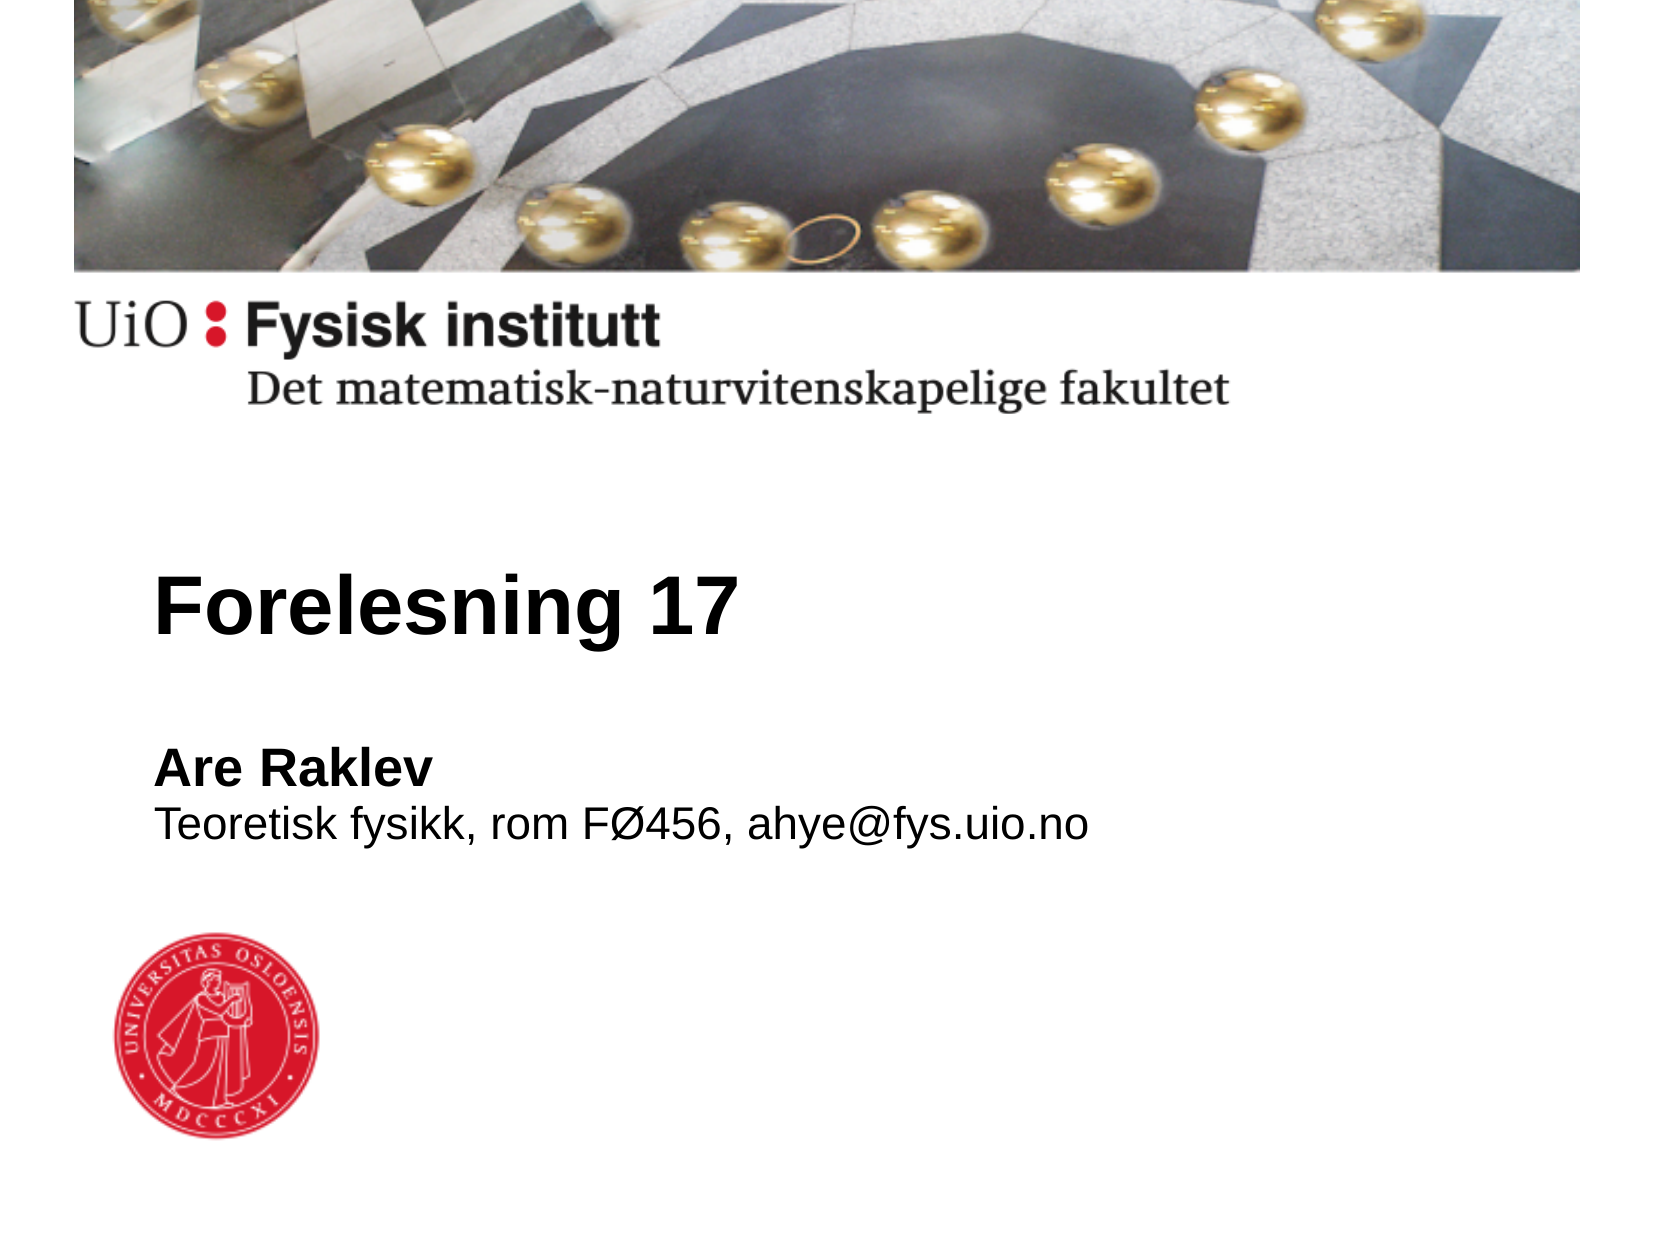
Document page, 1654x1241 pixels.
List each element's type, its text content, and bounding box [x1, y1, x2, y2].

picture [72, 292, 1238, 420]
picture [109, 927, 326, 1147]
picture [74, 0, 1580, 280]
title Are Raklev Teoretisk fysikk, rom FØ456, ahye@fys.uio.no [153, 725, 1500, 862]
subtitle Forelesning 17 [153, 545, 1418, 666]
